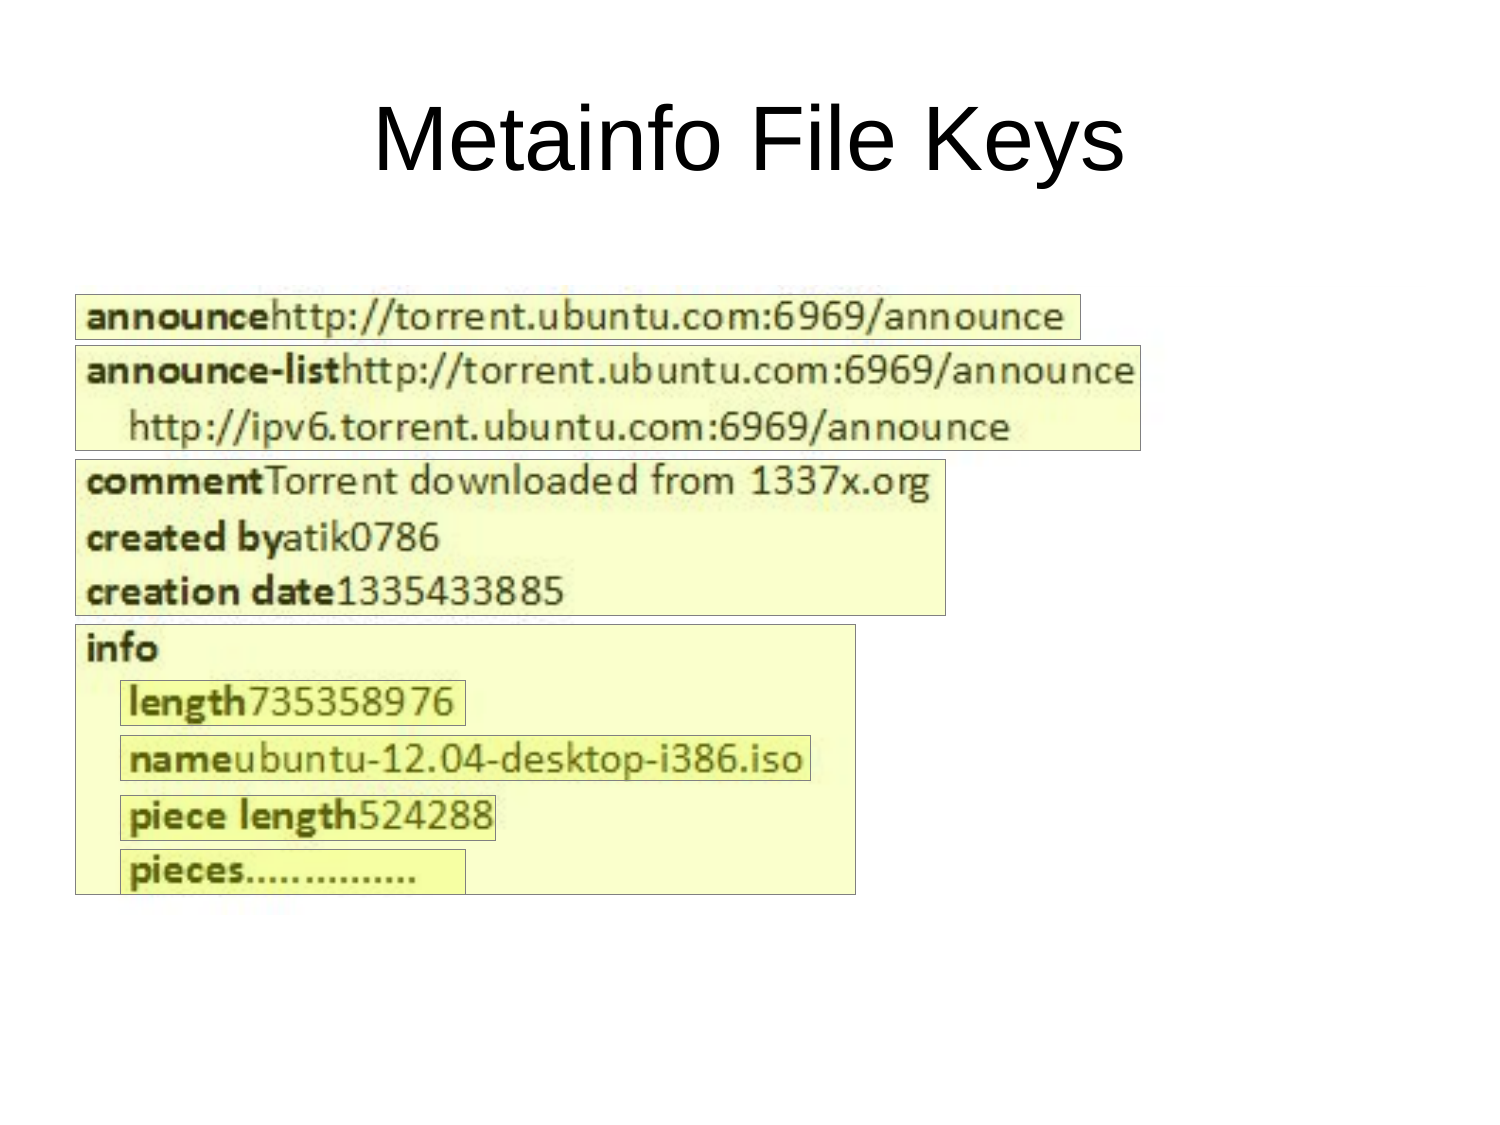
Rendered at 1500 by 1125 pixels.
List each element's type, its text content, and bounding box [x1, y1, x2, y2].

title Metainfo File Keys [75, 45, 1425, 233]
picture [75, 285, 1426, 916]
text_box [75, 459, 946, 616]
text_box [75, 294, 1081, 340]
text_box [75, 624, 856, 895]
text_box [75, 345, 1141, 451]
